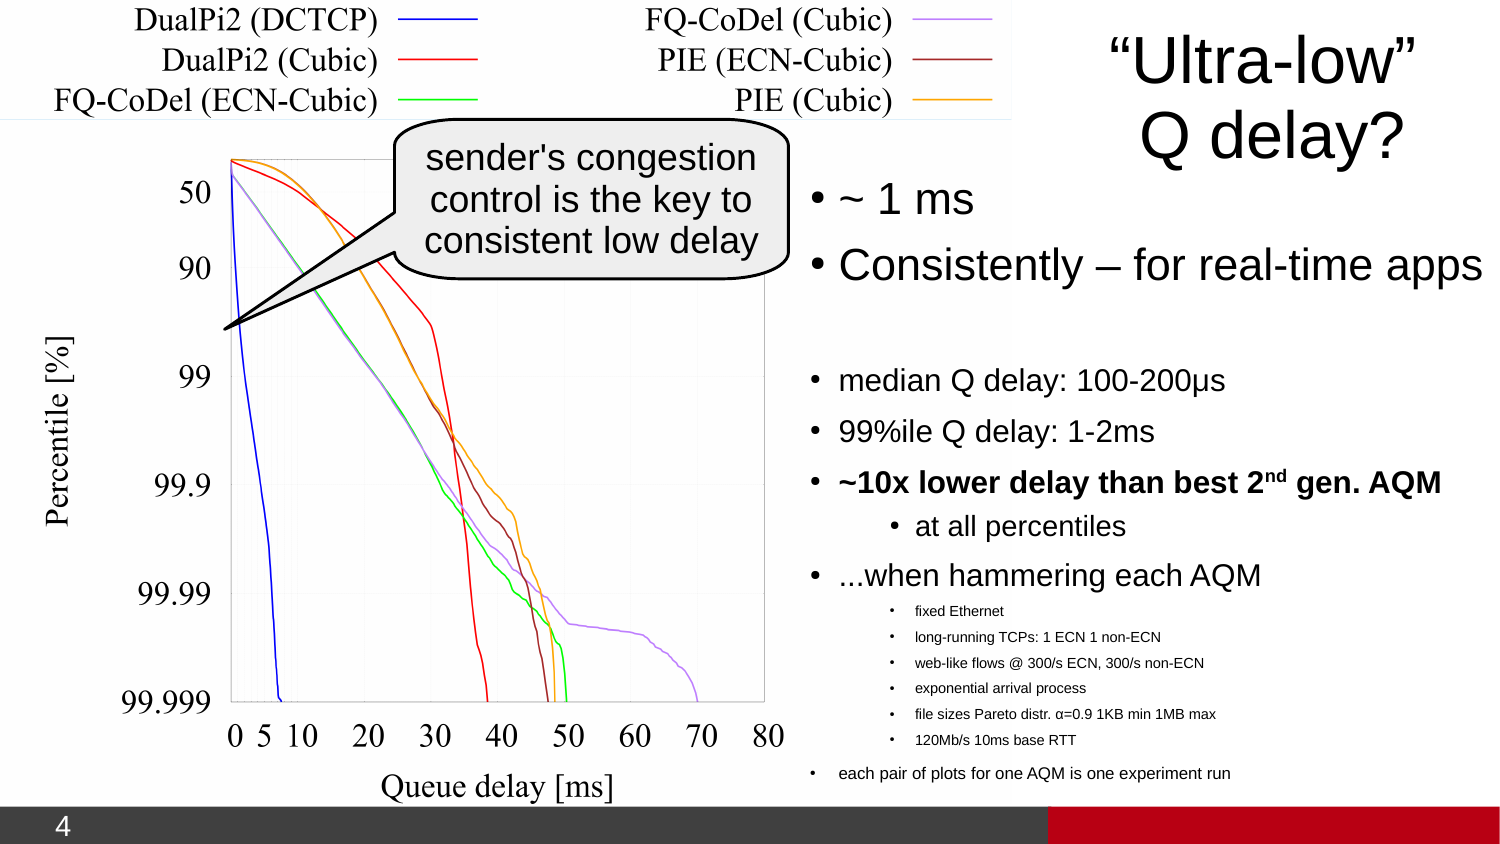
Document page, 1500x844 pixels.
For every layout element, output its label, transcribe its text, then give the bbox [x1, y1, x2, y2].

text_box sender's congestion control is the key to consistent low delay [224, 119, 789, 330]
title “Ultra-low” Q delay? [1053, 22, 1492, 173]
picture [0, 0, 1012, 804]
list ~ 1 ms Consistently – for real-time apps median Q delay: 100-200μs 99%ile Q delay: 1-2ms ~10x lower delay than best 2nd gen. AQM at all percentiles ...when hammering each AQM fixed Ethernet long-running TCPs: 1 ECN 1 non-ECN web-like flows @ 300/s ECN, 300/s non-ECN exponential arrival process file sizes Pareto distr. α=0.9 1KB min 1MB max 120Mb/s 10ms base RTT each pair of plots for one AQM is one experiment run [800, 173, 1493, 791]
